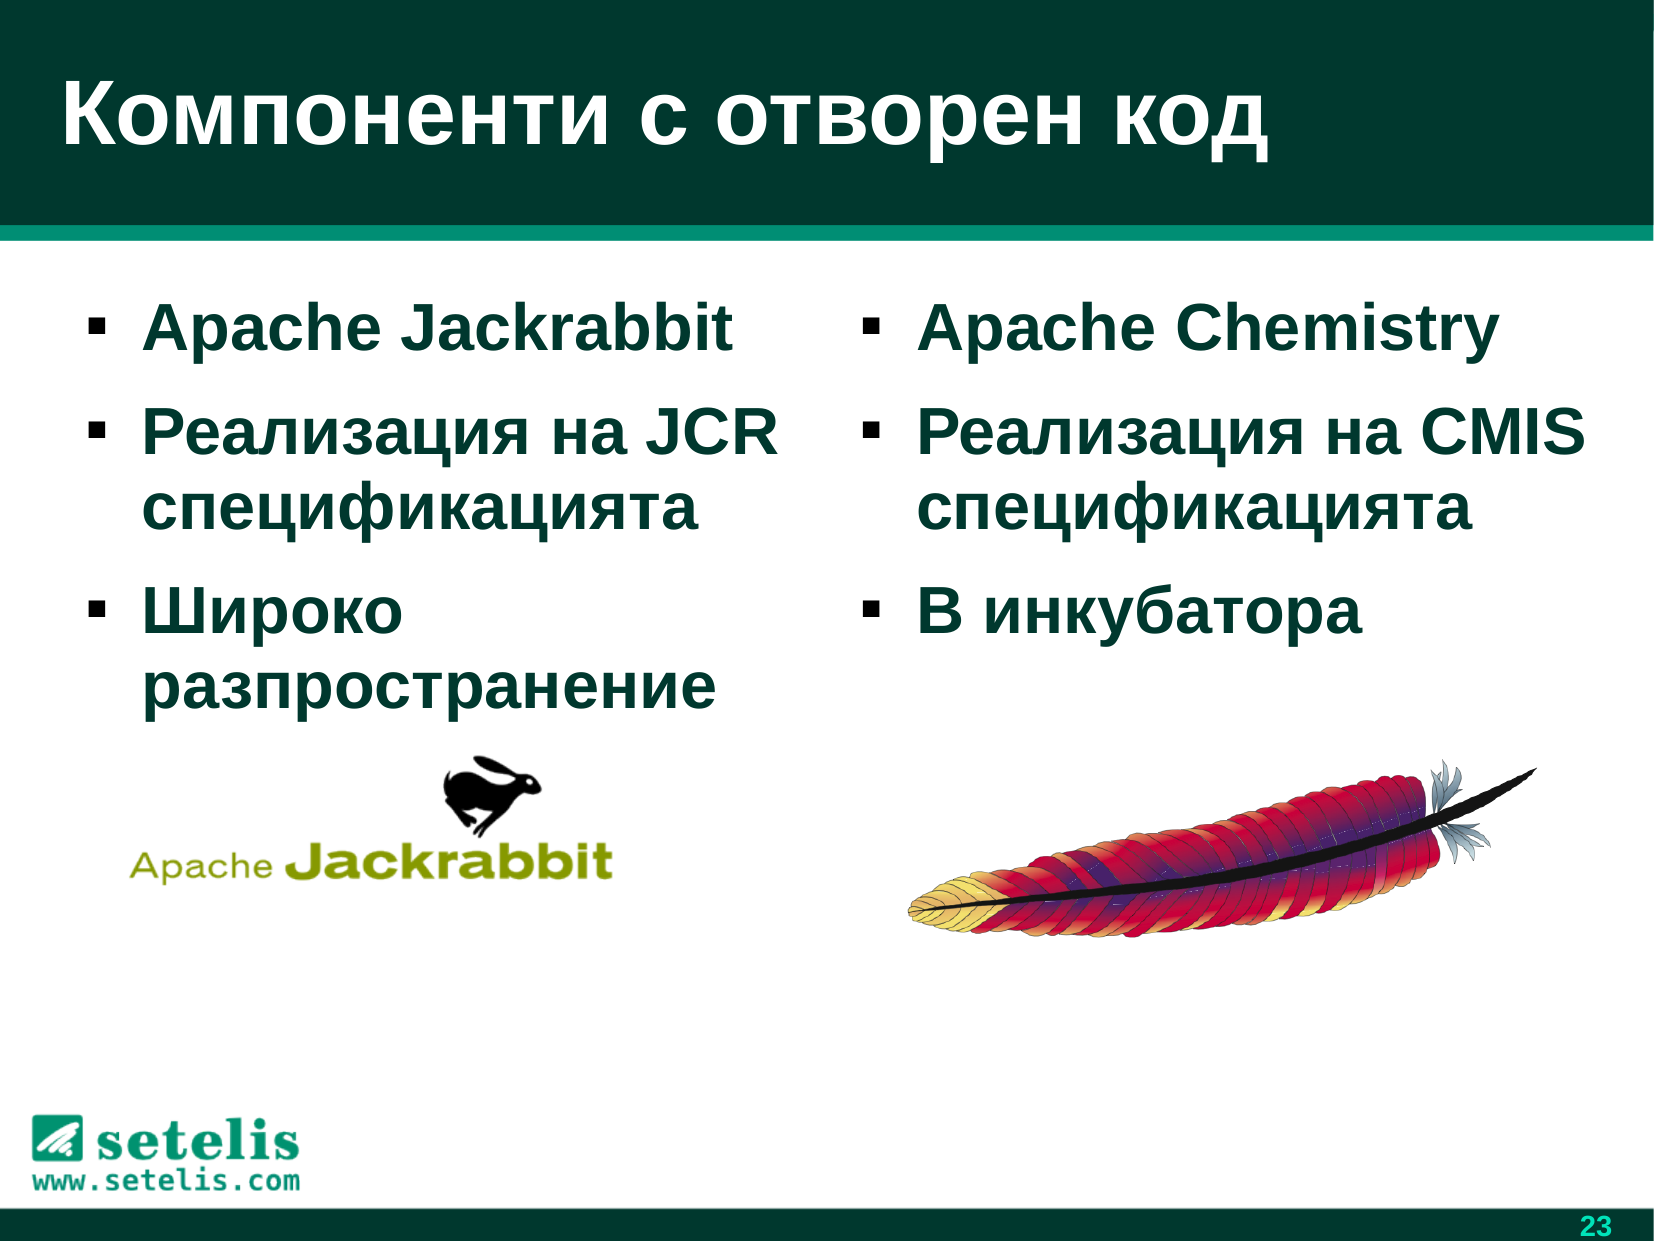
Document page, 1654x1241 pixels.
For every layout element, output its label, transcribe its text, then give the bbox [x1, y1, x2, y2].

title Компоненти с отворен код [0, 0, 1654, 226]
list Apache Chemistry Реализация на CMIS спецификацията В инкубатора [845, 290, 1613, 1109]
picture [0, 241, 1654, 1241]
list Apache Jackrabbit Реализация на JCR спецификацията Широко разпространение [70, 290, 798, 1109]
